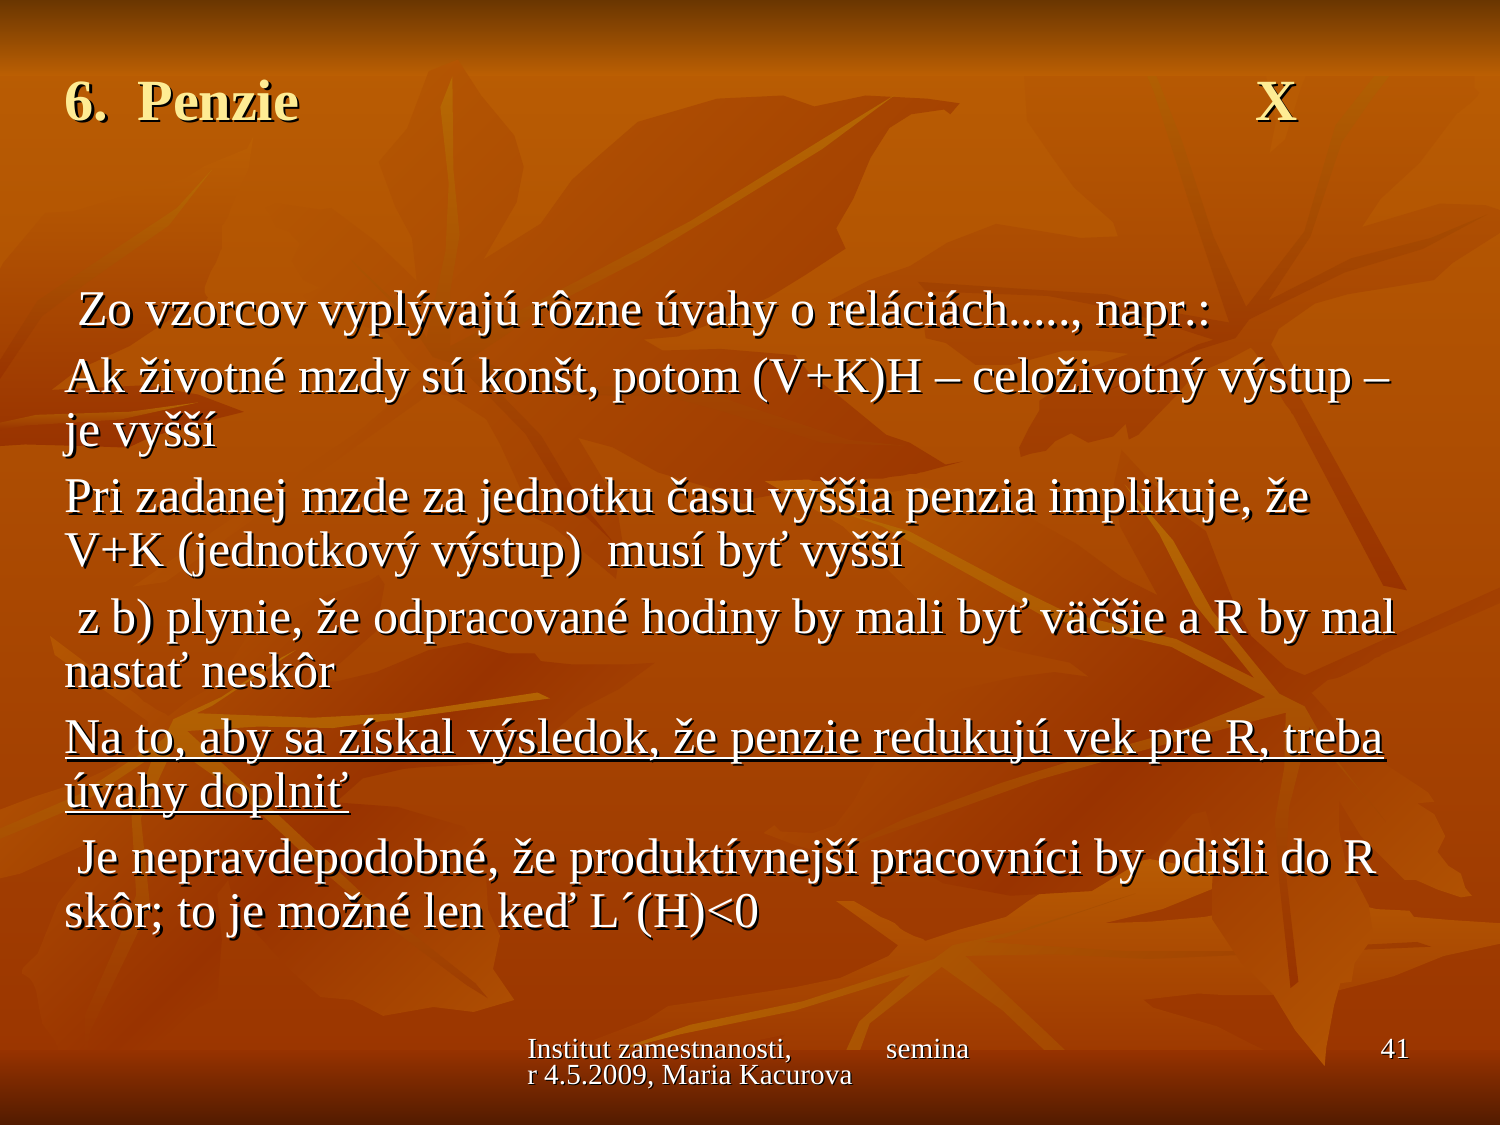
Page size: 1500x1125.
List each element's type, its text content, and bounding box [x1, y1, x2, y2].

title 6. Penzie X [49, 54, 1413, 221]
list [49, 249, 1425, 1001]
text_box Zo vzorcov vyplývajú rôzne úvahy o reláciách....., napr.: Ak životné mzdy sú konšt, potom (V+K)H – celoživotný výstup – je vyšší Pri zadanej mzde za jednotku času vyššia penzia implikuje, že V+K (jednotkový výstup) musí byť vyšší z b) plynie, že odpracované hodiny by mali byť väčšie a R by mal nastať neskôr Na to, aby sa získal výsledok, že penzie redukujú vek pre R, treba úvahy doplniť Je nepravdepodobné, že produktívnejší pracovníci by odišli do R skôr; to je možné len keď L´(H)<0 [49, 274, 1413, 1013]
